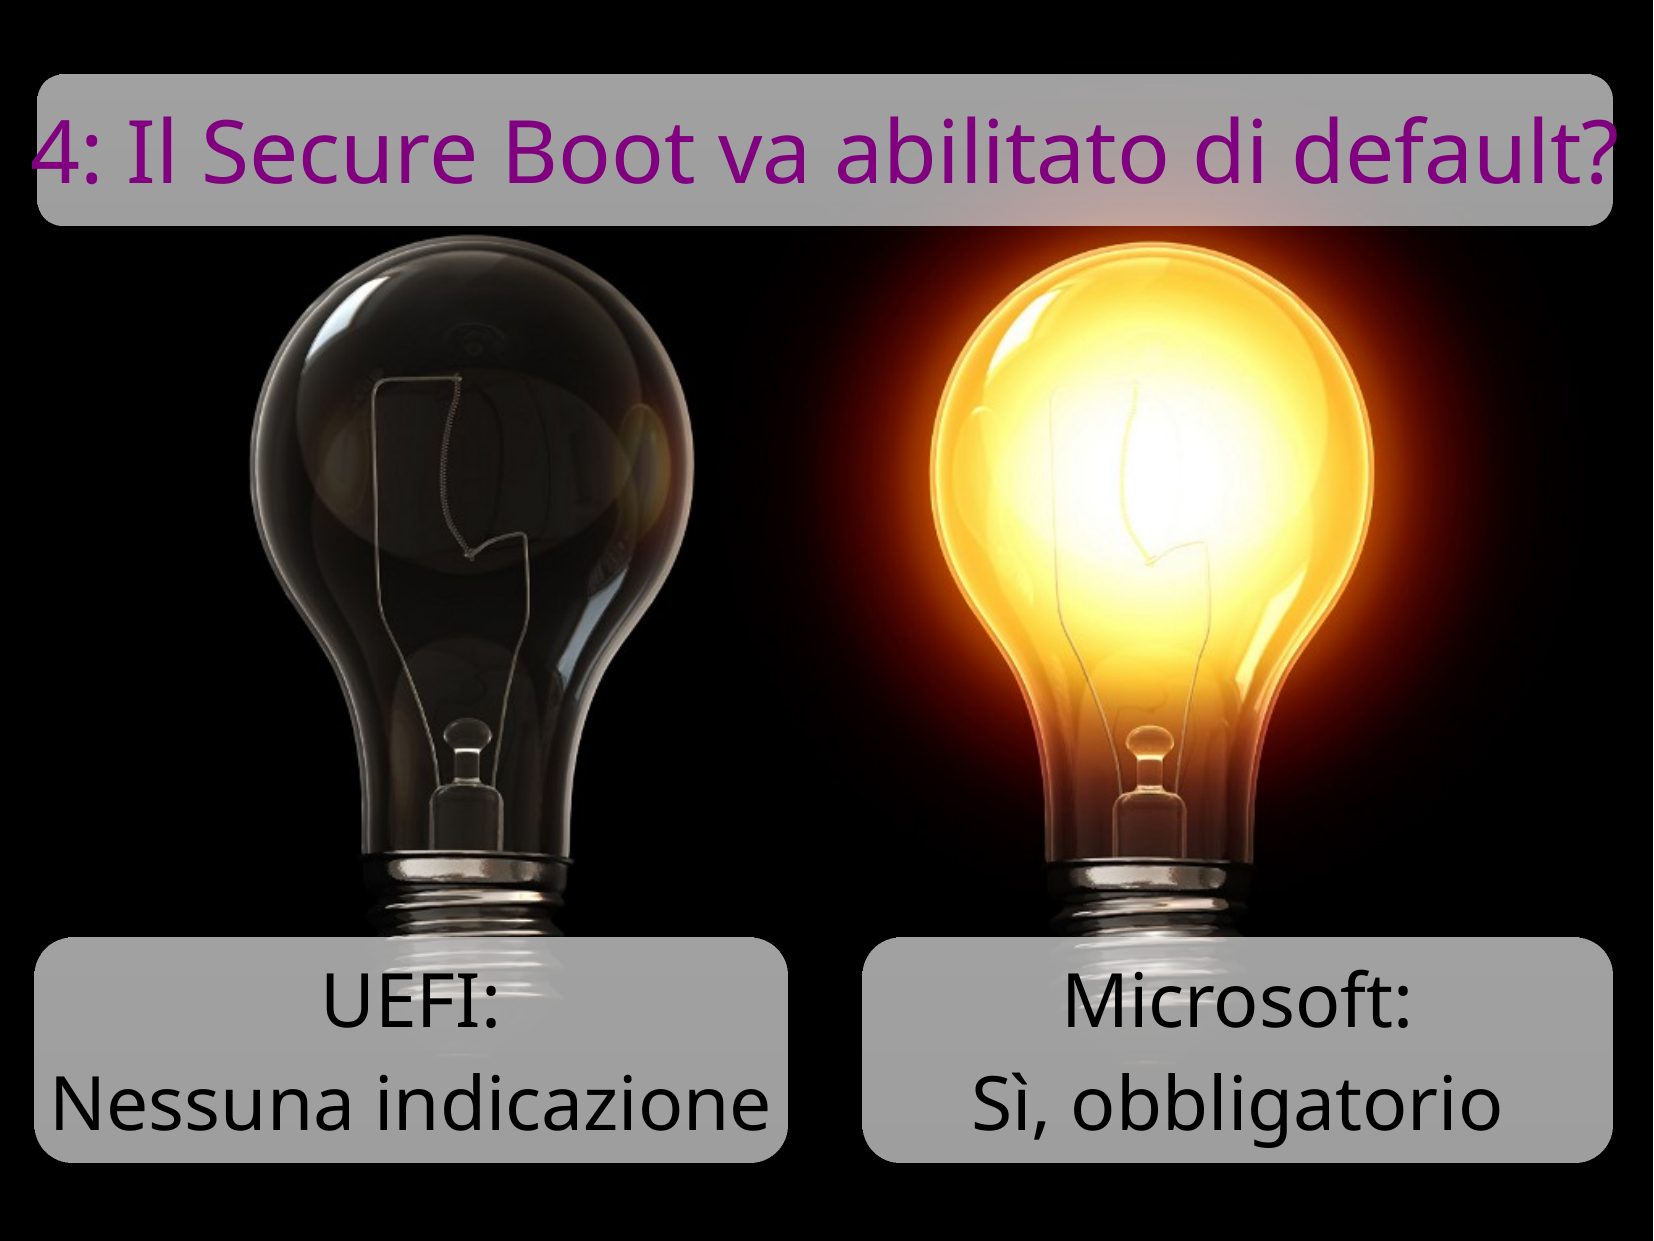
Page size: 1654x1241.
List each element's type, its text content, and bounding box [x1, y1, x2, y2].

text_box UEFI: Nessuna indicazione [63, 937, 755, 943]
picture [0, 0, 1653, 1240]
text_box Microsoft: Sì, obbligatorio [889, 937, 1589, 943]
text_box 4: Il Secure Boot va abilitato di default? [57, 74, 1592, 78]
